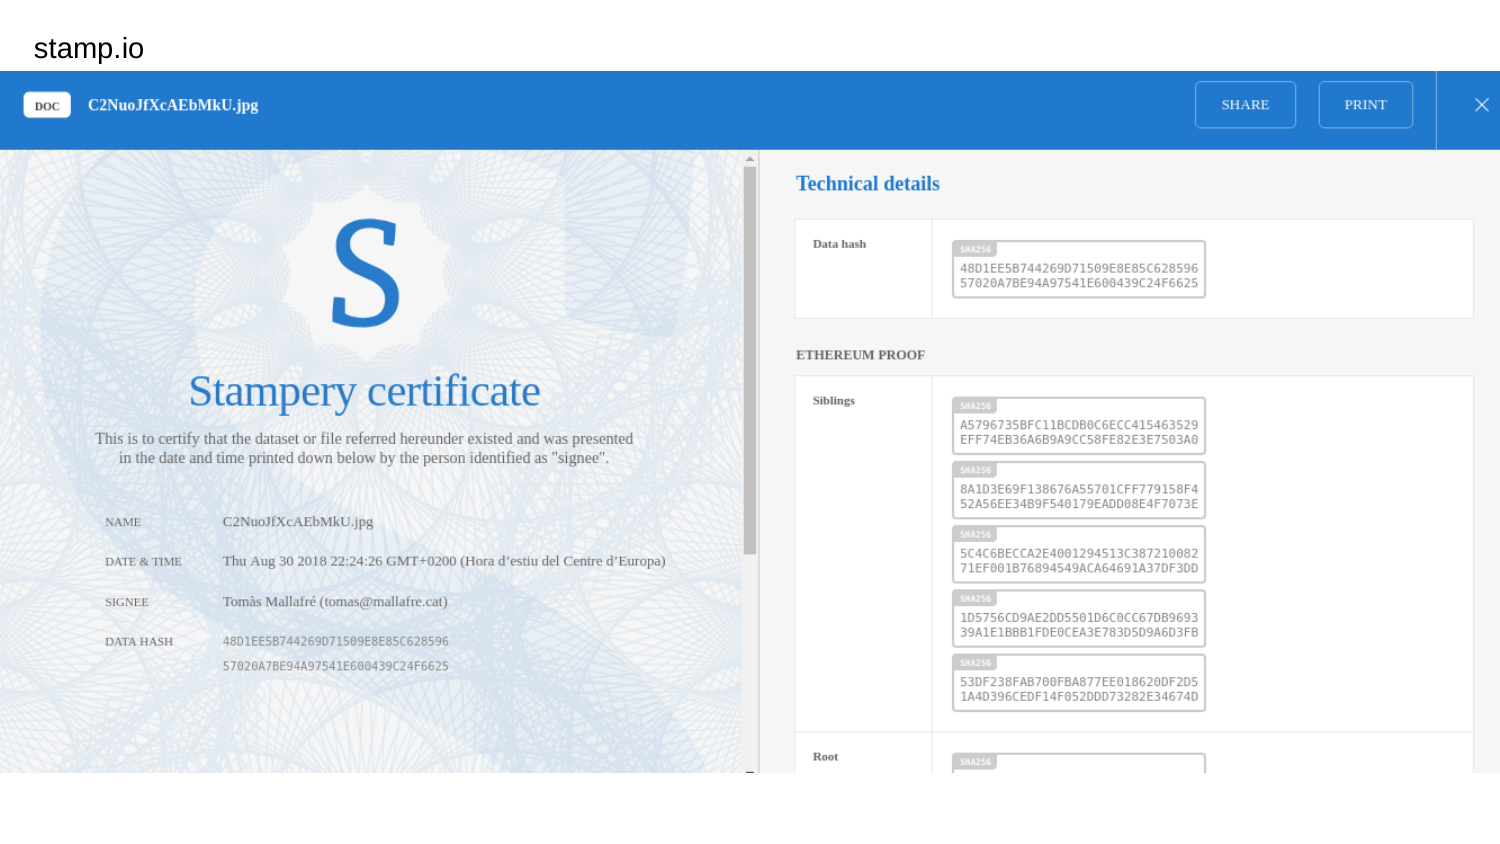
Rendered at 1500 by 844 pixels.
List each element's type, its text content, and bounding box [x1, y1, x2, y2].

text_box stamp.io [18, 14, 553, 59]
picture [0, 71, 1500, 773]
